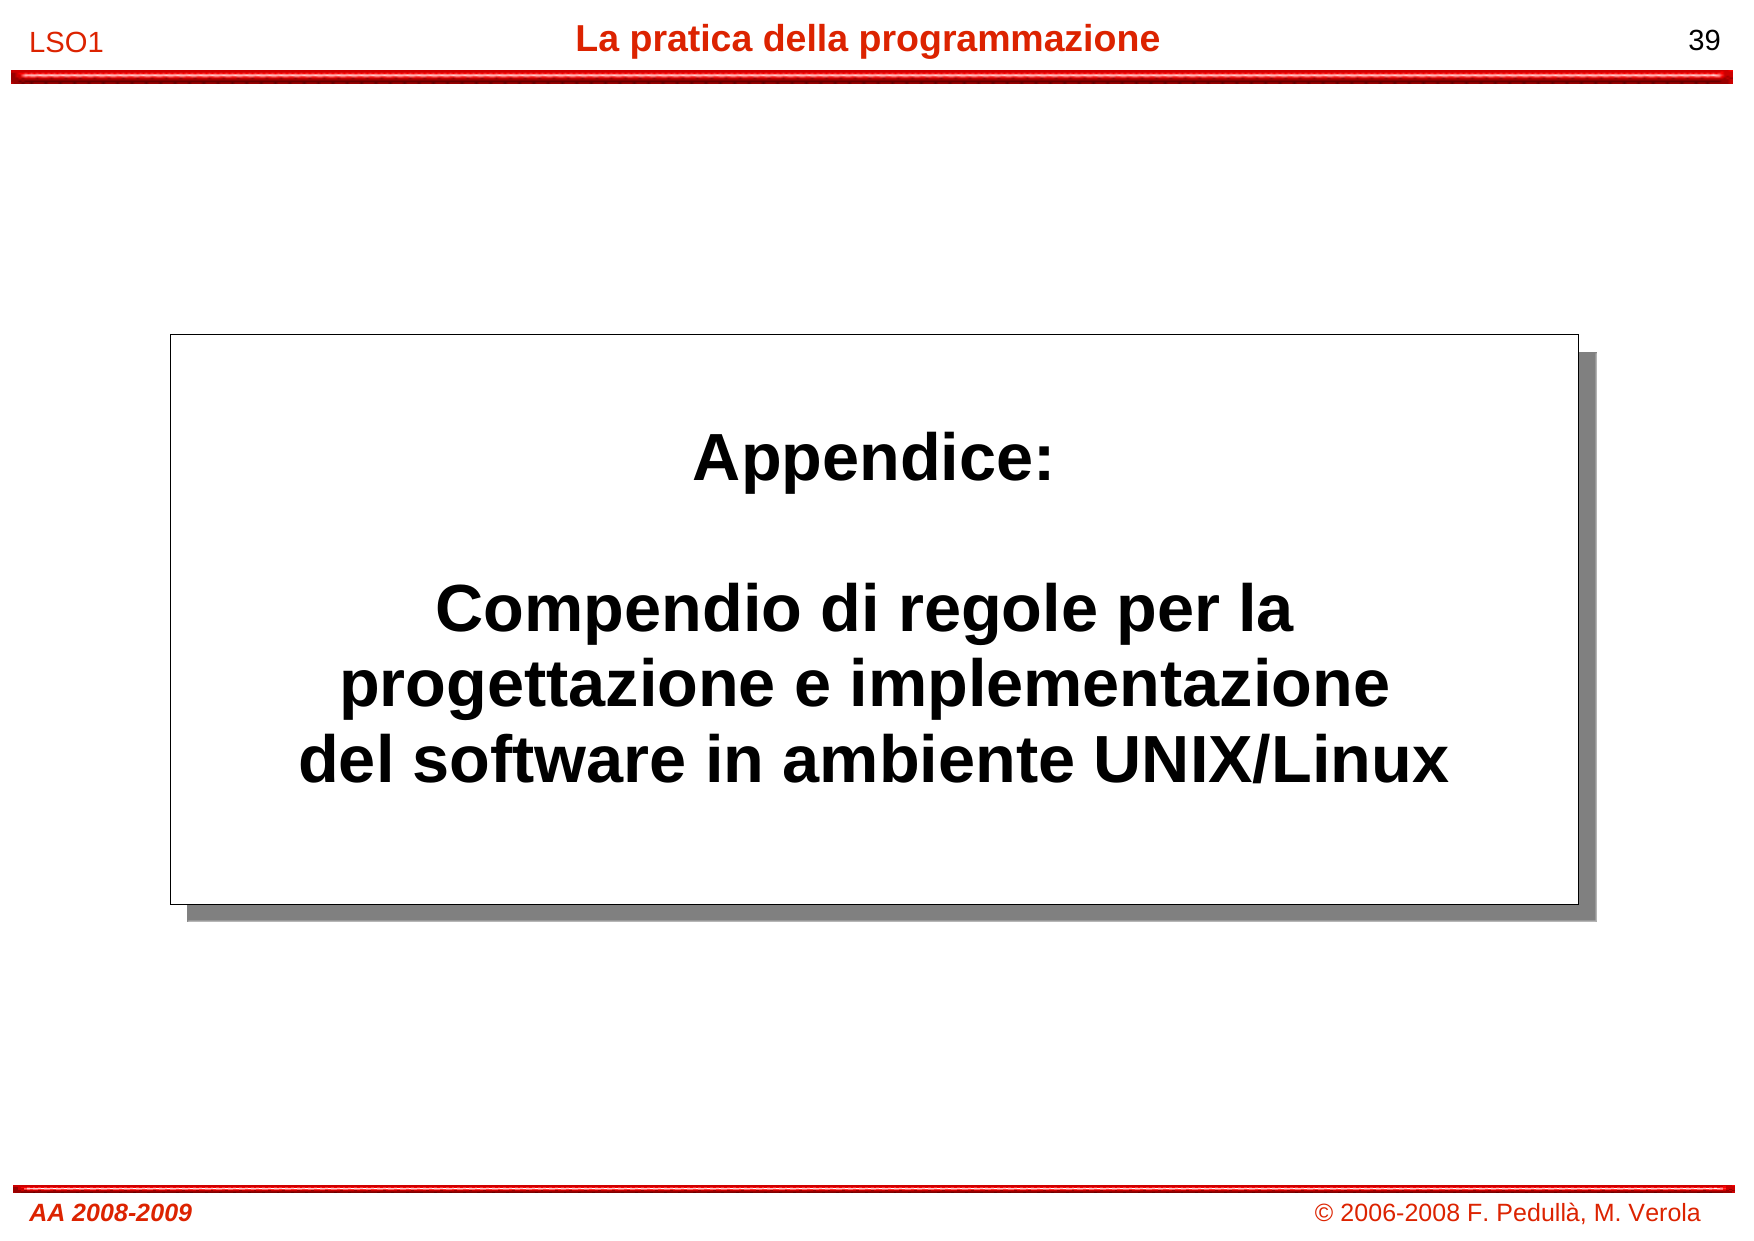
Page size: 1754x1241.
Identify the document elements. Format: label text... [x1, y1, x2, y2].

text_box Appendice: Compendio di regole per la progettazione e implementazione del software in ambiente UNIX/Linux [170, 334, 1579, 905]
picture [13, 1185, 1735, 1193]
picture [11, 70, 1733, 84]
